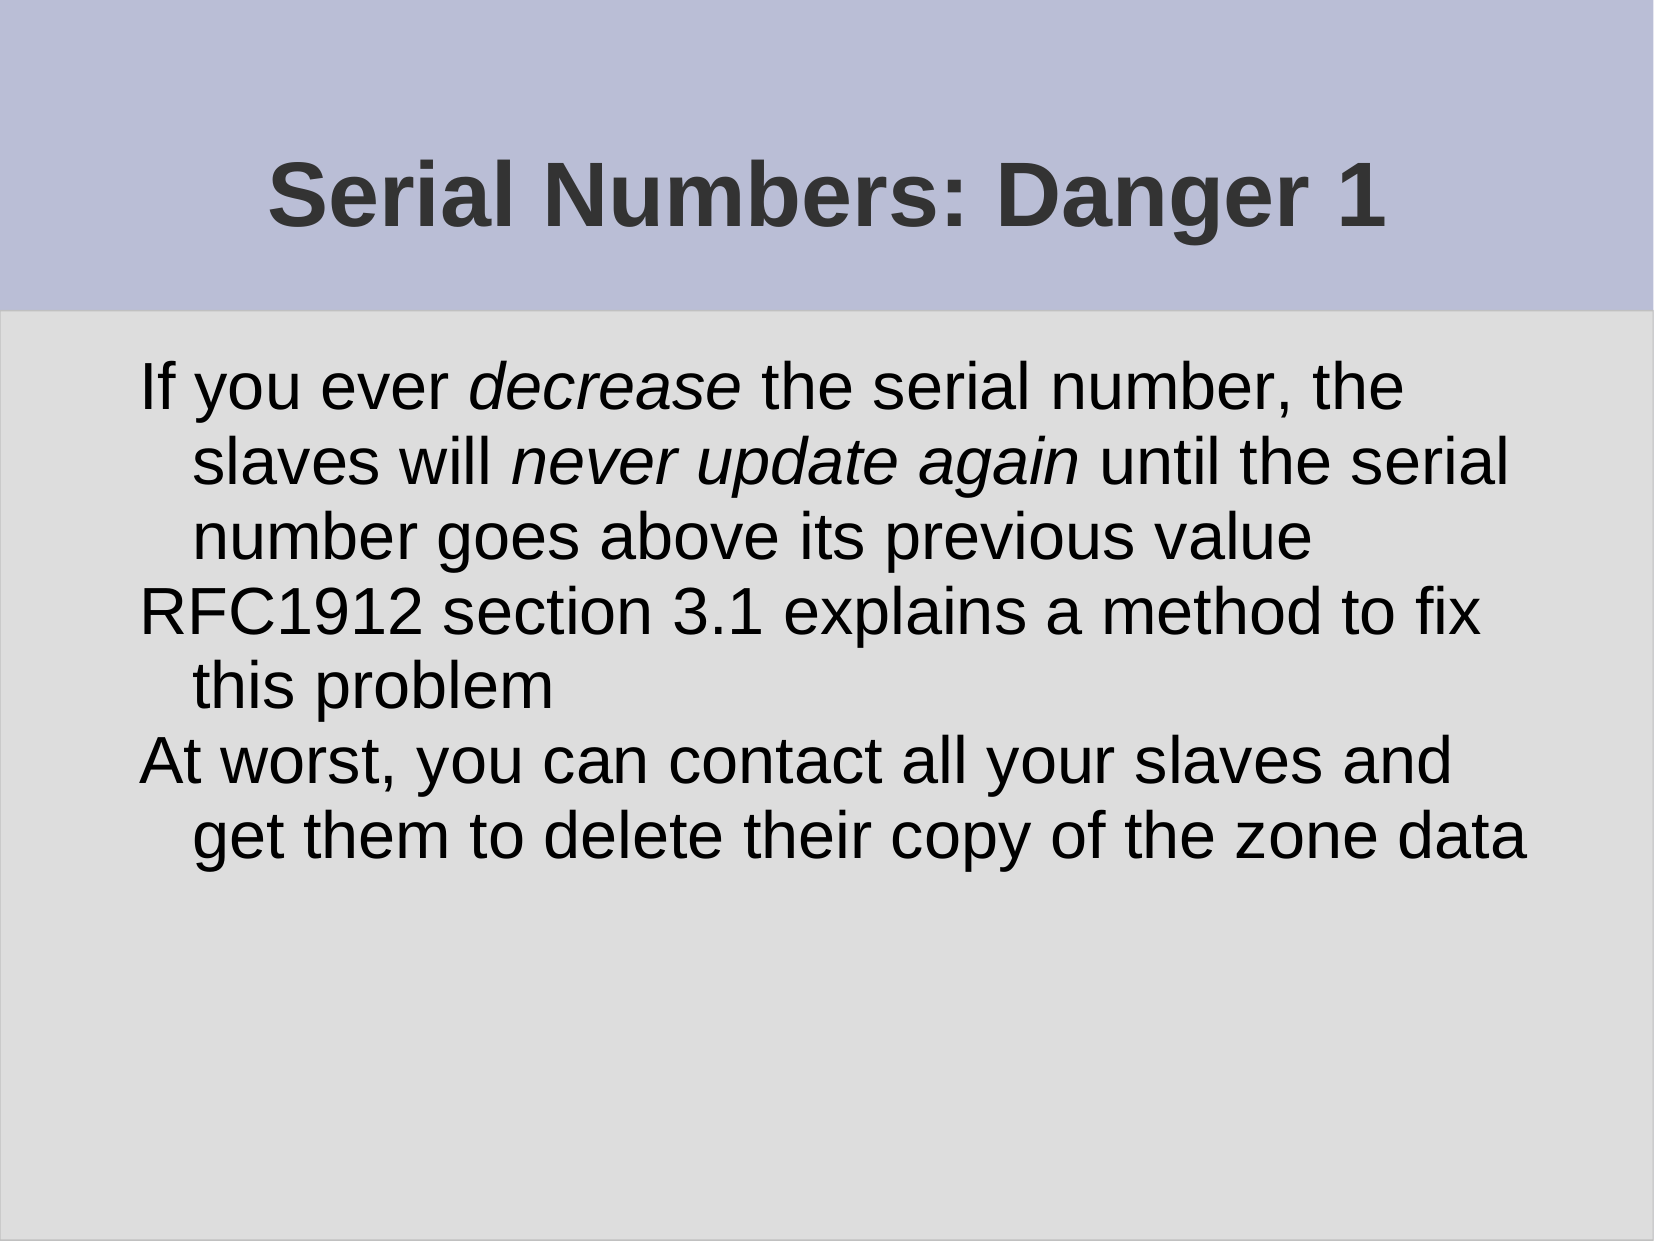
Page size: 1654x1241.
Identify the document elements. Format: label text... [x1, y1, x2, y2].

list If you ever decrease the serial number, the slaves will never update again until the serial number goes above its previous value RFC1912 section 3.1 explains a method to fix this problem At worst, you can contact all your slaves and get them to delete their copy of the zone data [121, 344, 1534, 1127]
title Serial Numbers: Danger 1 [121, 91, 1534, 299]
